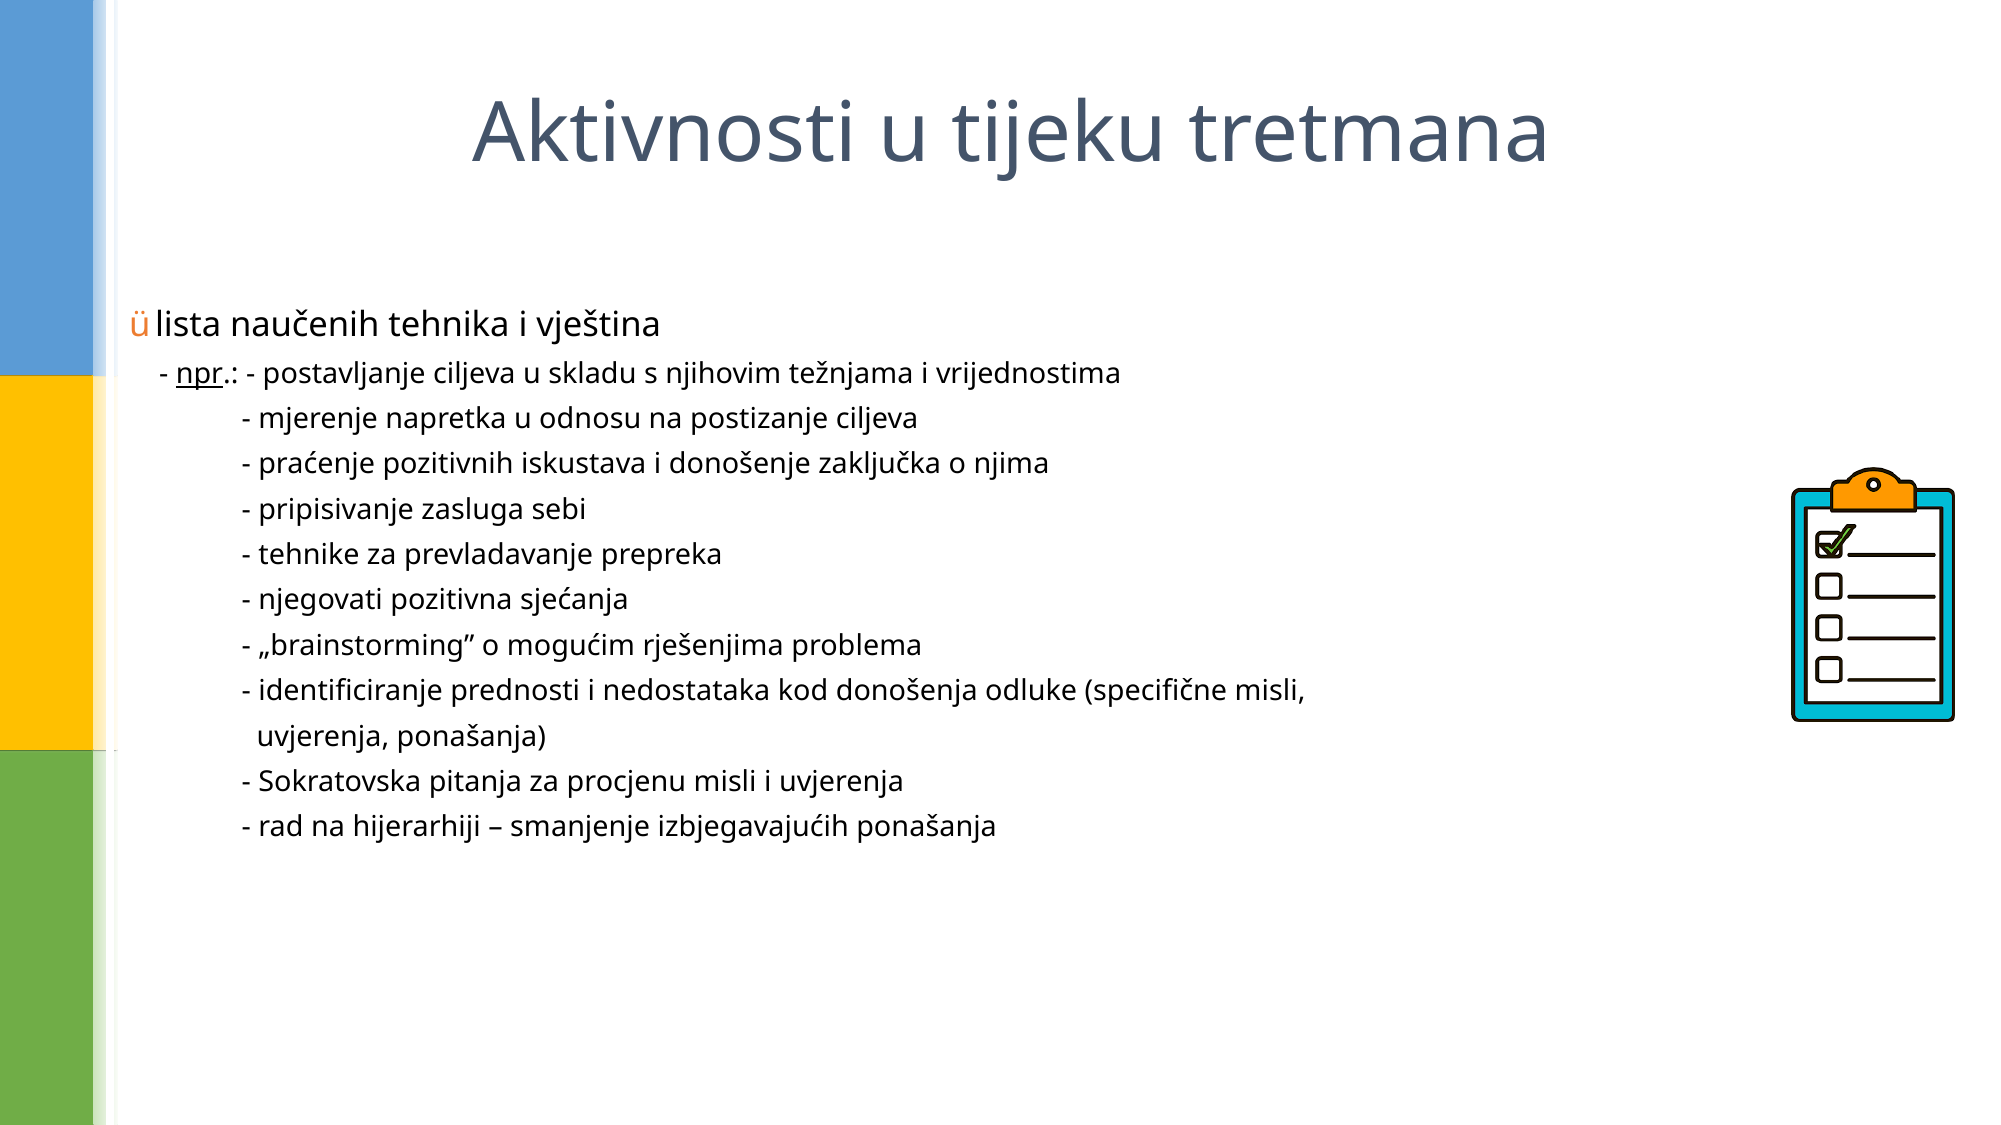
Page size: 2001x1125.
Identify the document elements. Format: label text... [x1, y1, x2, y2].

picture [1791, 468, 1955, 722]
list lista naučenih tehnika i vještina - npr.: - postavljanje ciljeva u skladu s njihovim težnjama i vrijednostima - mjerenje napretka u odnosu na postizanje ciljeva - praćenje pozitivnih iskustava i donošenje zaključka o njima - pripisivanje zasluga sebi - tehnike za prevladavanje prepreka - njegovati pozitivna sjećanja - „brainstorming” o mogućim rješenjima problema - identificiranje prednosti i nedostataka kod donošenja odluke (specifične misli, uvjerenja, ponašanja) - Sokratovska pitanja za procjenu misli i uvjerenja - rad na hijerarhiji – smanjenje izbjegavajućih ponašanja [114, 299, 2000, 1118]
title Aktivnosti u tijeku tretmana [149, 19, 1875, 237]
